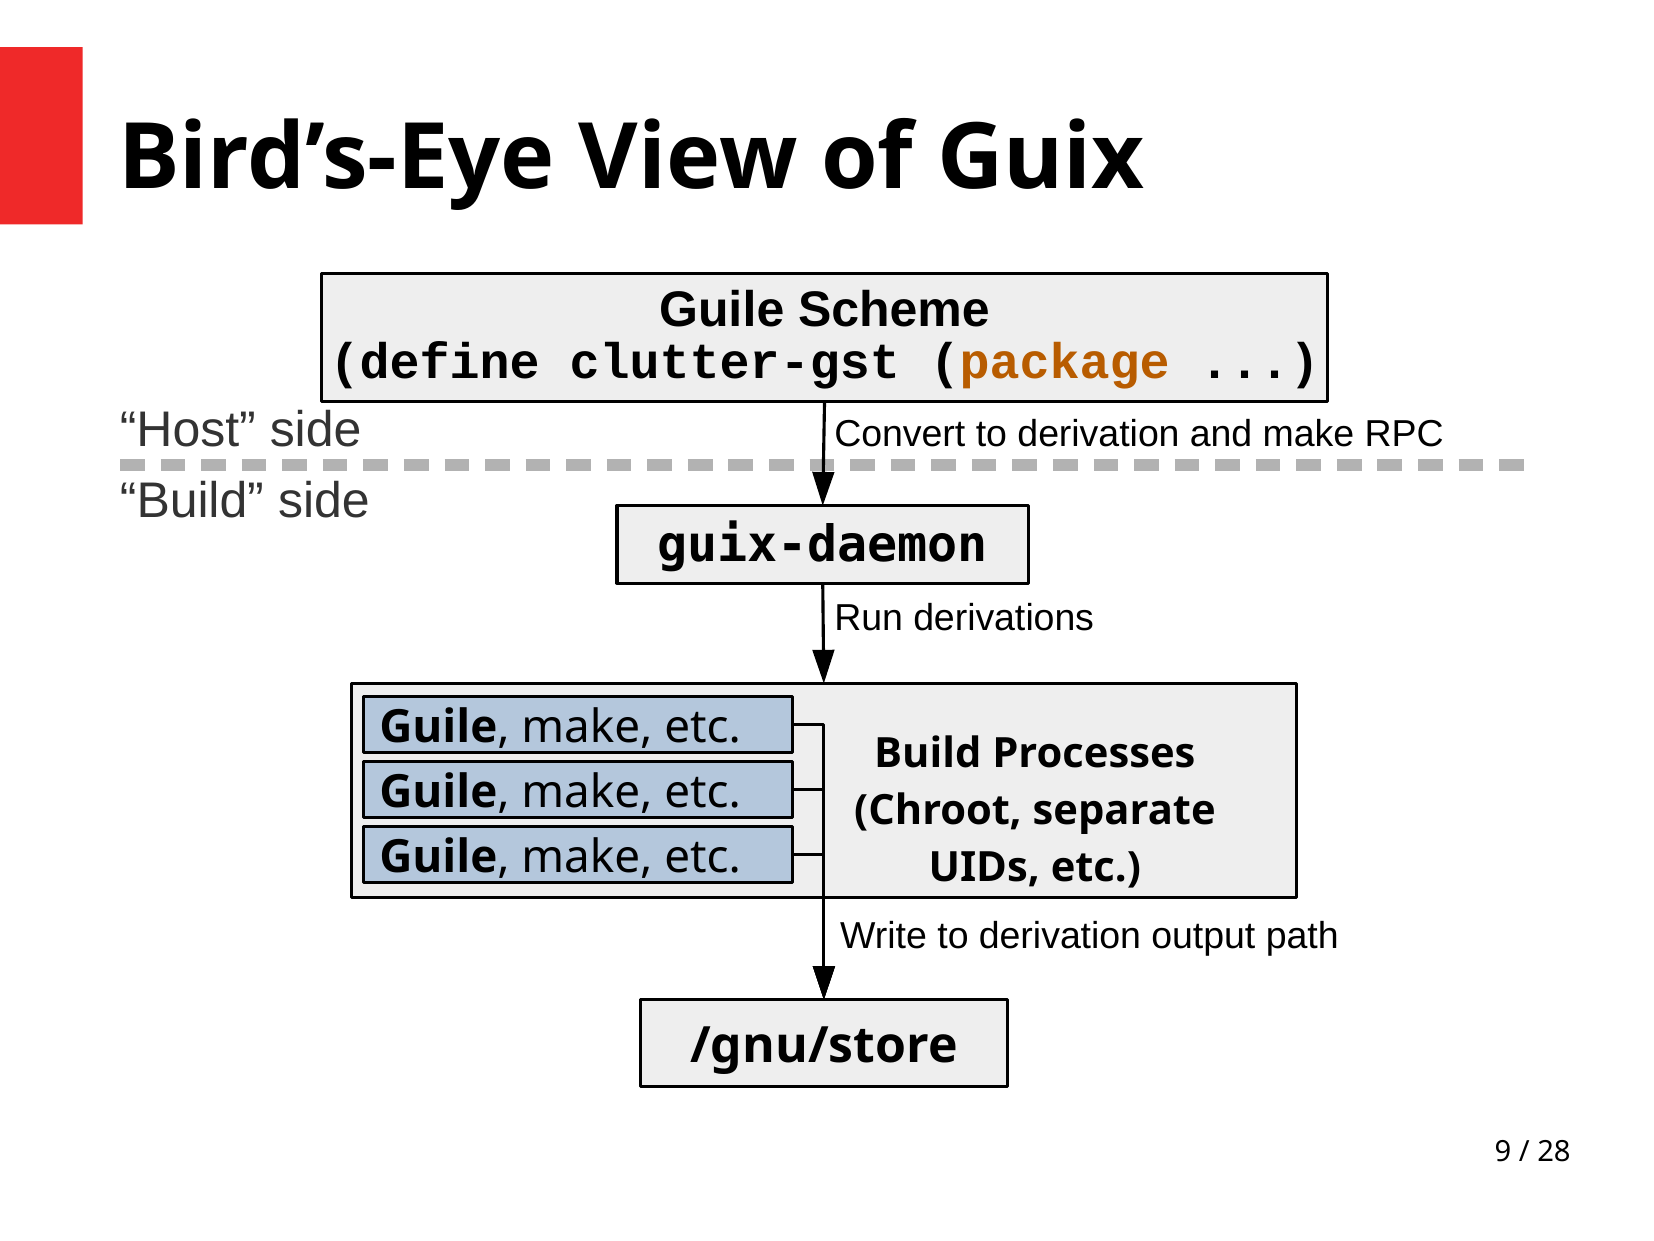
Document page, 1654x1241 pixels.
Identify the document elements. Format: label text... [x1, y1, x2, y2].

text_box Guile, make, etc. [363, 826, 793, 883]
text_box Build Processes (Chroot, separate UIDs, etc.) [839, 715, 1285, 876]
text_box Guile, make, etc. [363, 761, 793, 818]
text_box guix-daemon [617, 505, 1029, 584]
text_box “Host” side [105, 393, 377, 464]
text_box /gnu/store [640, 999, 1008, 1087]
text_box Convert to derivation and make RPC [819, 405, 1459, 463]
text_box Guile, make, etc. [363, 696, 793, 753]
text_box Guile Scheme (define clutter-gst (package ...) [321, 273, 1328, 402]
title Bird’s-Eye View of Guix [118, 49, 1571, 257]
text_box [351, 683, 1297, 898]
text_box Run derivations [819, 588, 1109, 646]
text_box Write to derivation output path [825, 907, 1354, 965]
text_box “Build” side [105, 464, 385, 536]
